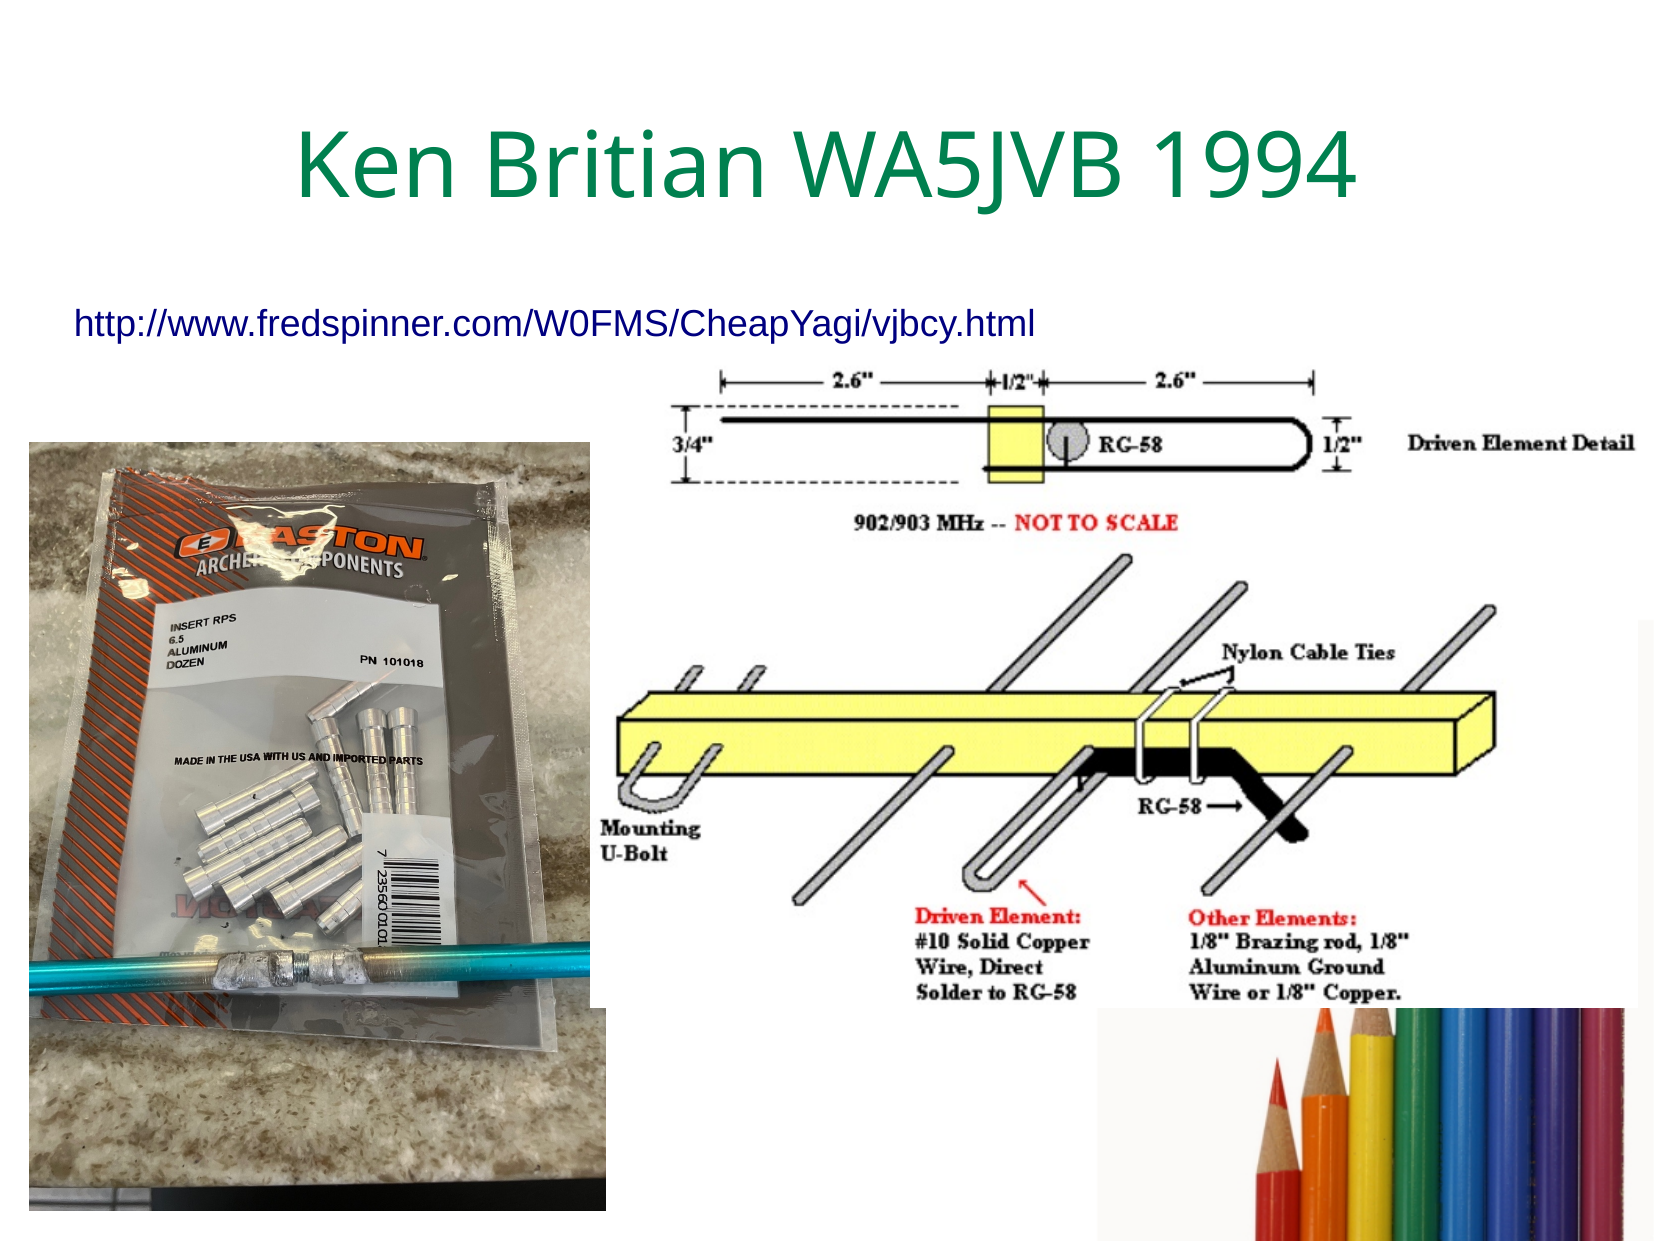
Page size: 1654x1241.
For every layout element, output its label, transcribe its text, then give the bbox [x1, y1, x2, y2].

picture [0, 0, 1654, 1241]
title Ken Britian WA5JVB 1994 [147, 59, 1506, 266]
text_box http://www.fredspinner.com/W0FMS/CheapYagi/vjbcy.html [59, 295, 1477, 353]
